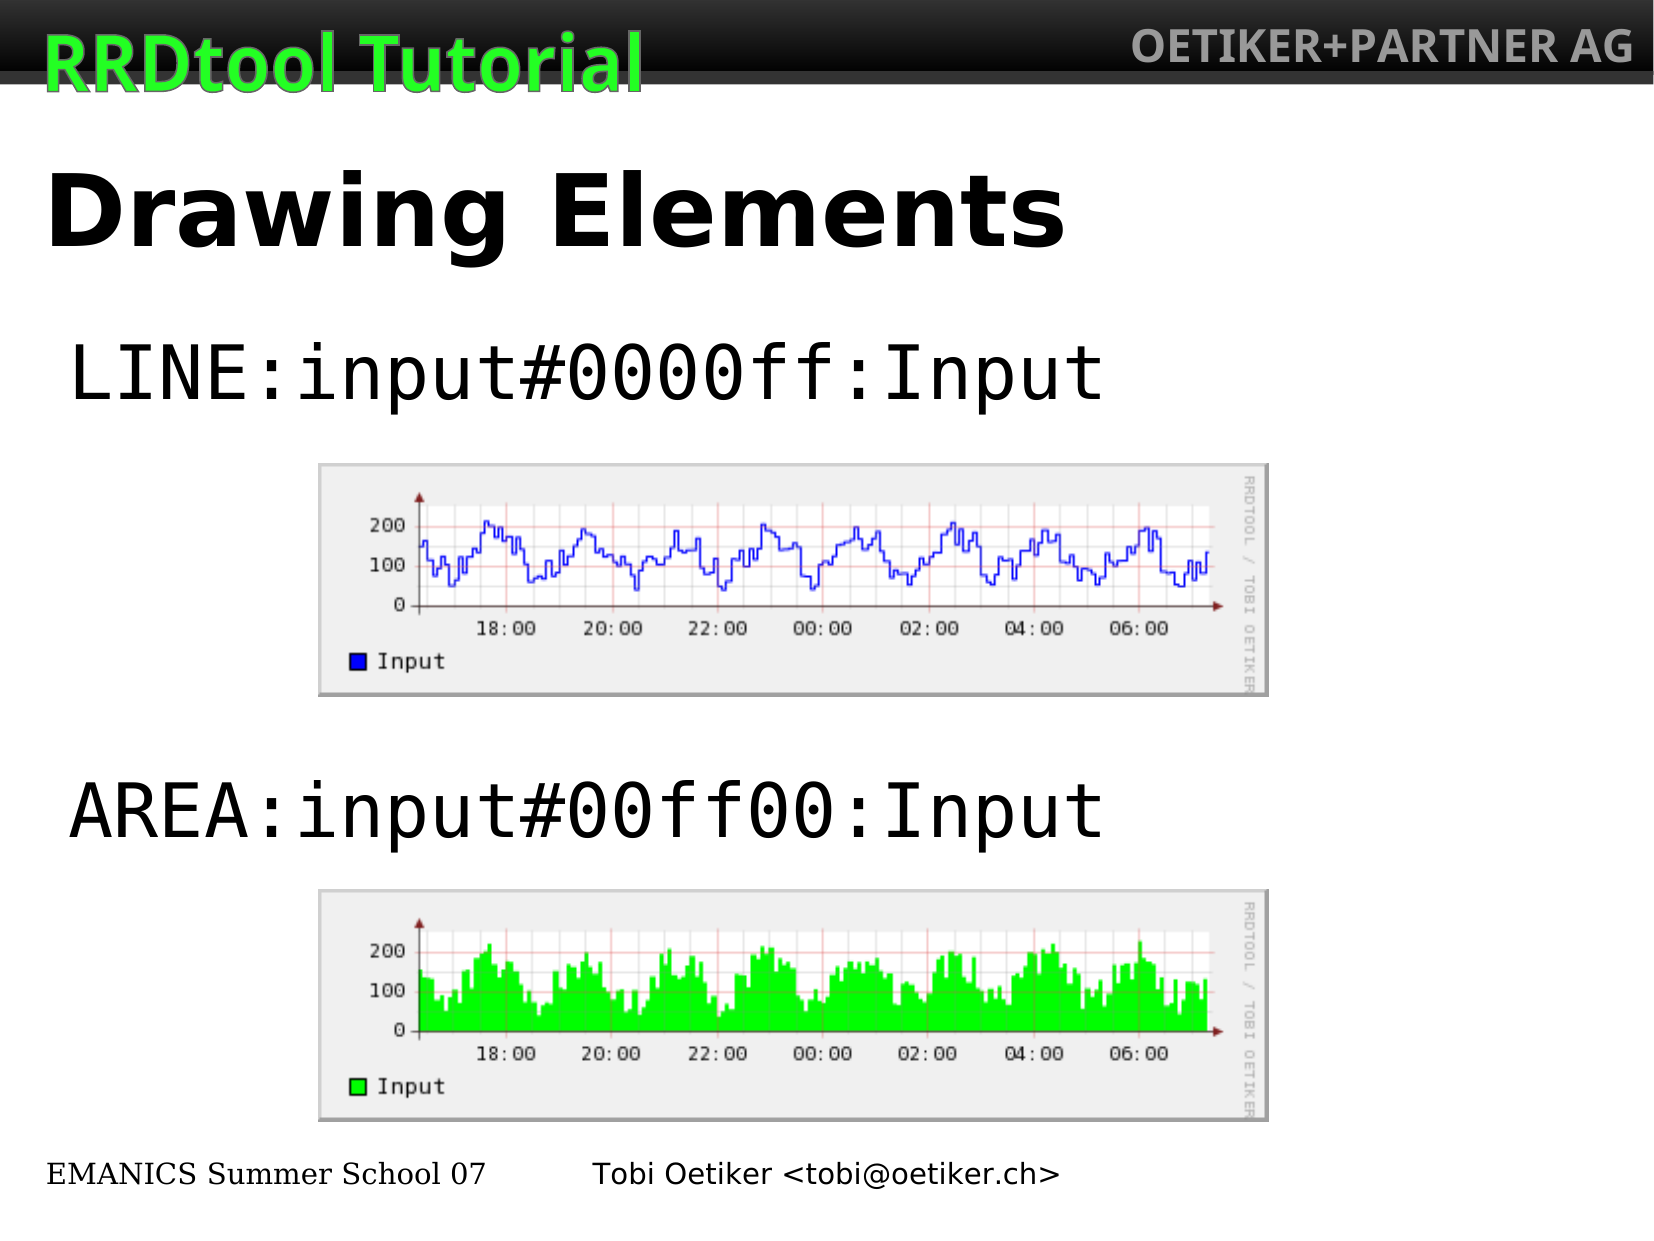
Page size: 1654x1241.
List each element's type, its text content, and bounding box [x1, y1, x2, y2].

list LINE:input#0000ff:Input AREA:input#00ff00:Input [50, 329, 1571, 1099]
picture [318, 889, 1269, 1123]
picture [318, 463, 1269, 697]
title Drawing Elements [43, 137, 1582, 287]
